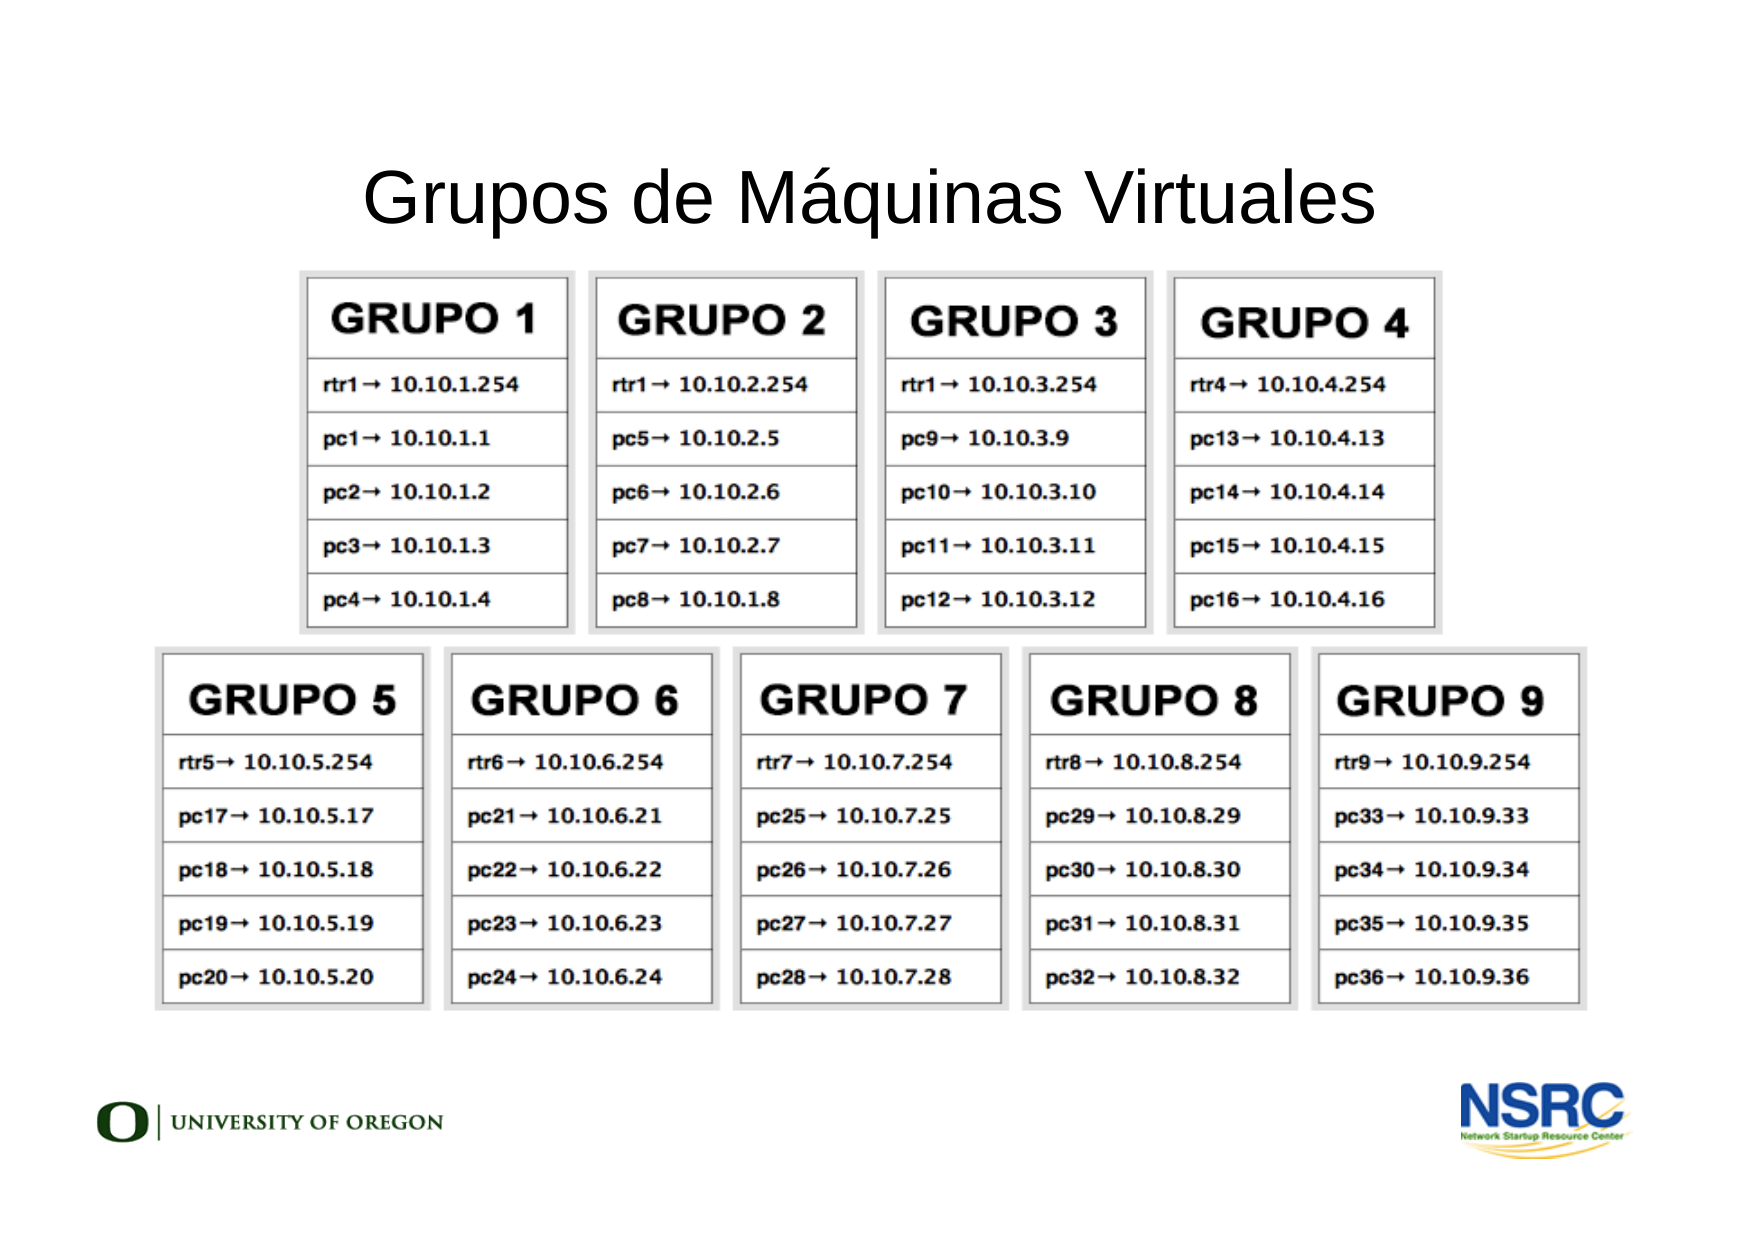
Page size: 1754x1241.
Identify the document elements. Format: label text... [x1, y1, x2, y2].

picture [1461, 1082, 1633, 1159]
picture [95, 1100, 445, 1144]
picture [148, 264, 1593, 1016]
title Grupos de Máquinas Virtuales [145, 103, 1596, 291]
